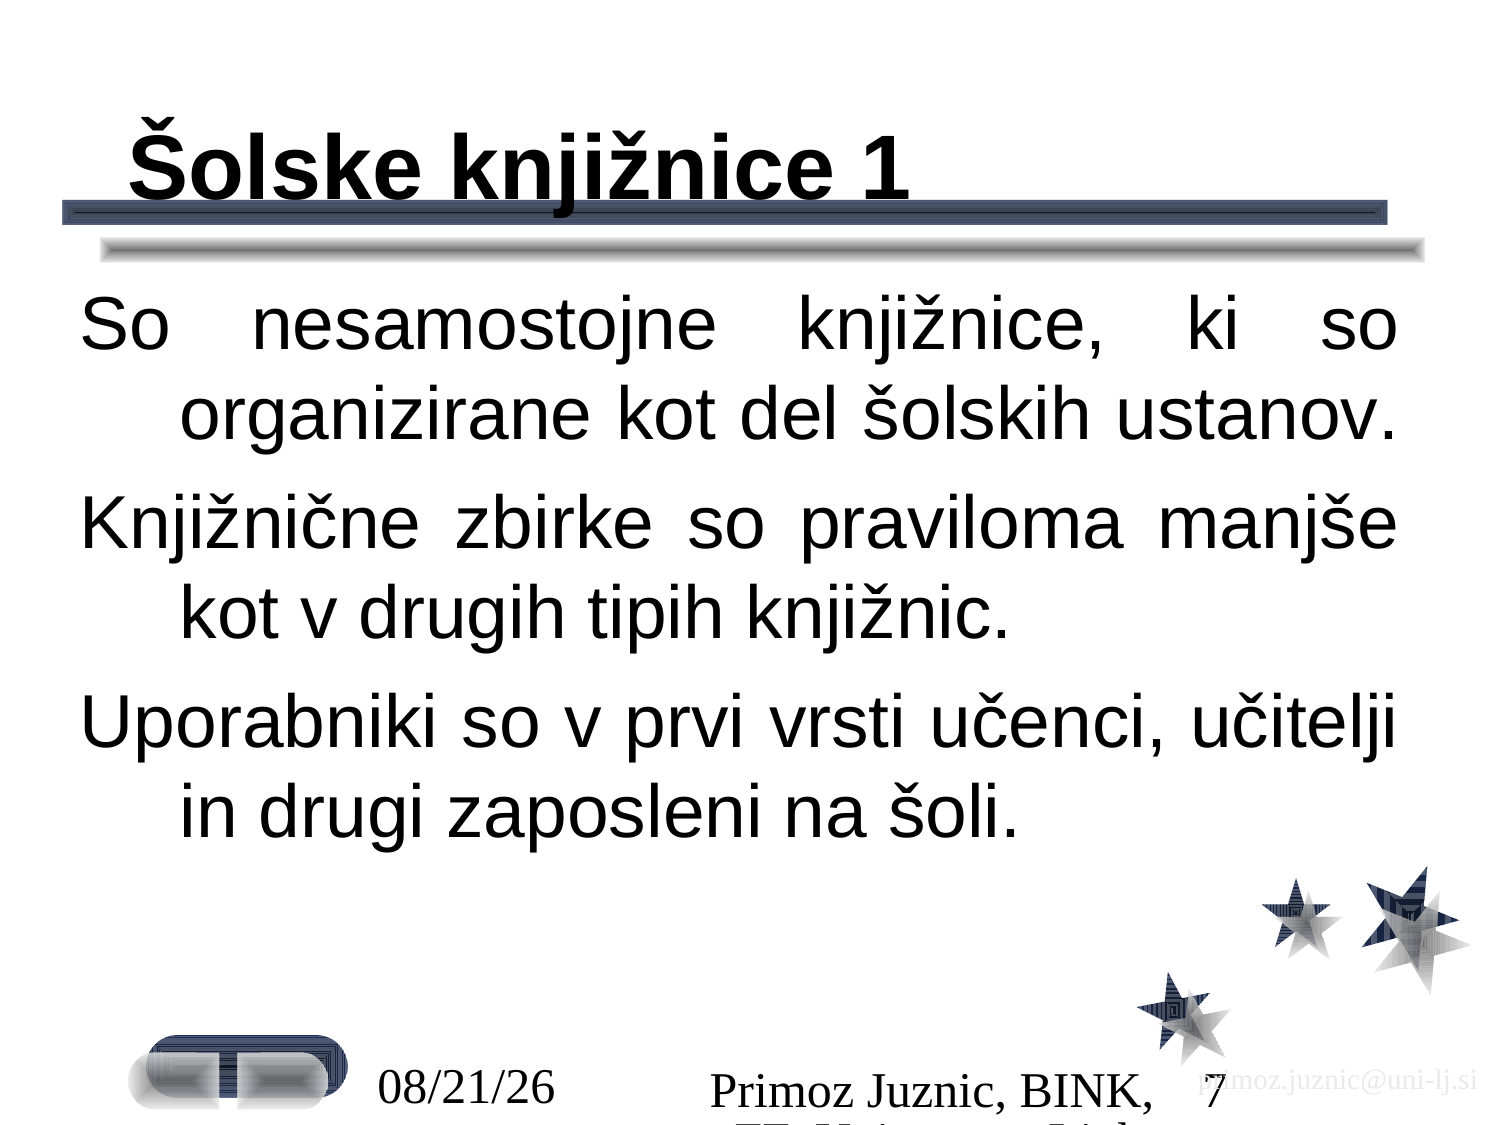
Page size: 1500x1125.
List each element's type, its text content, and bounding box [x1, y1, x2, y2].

title Šolske knjižnice 1 [112, 37, 1388, 225]
text_box So nesamostojne knjižnice, ki so organizirane kot del šolskih ustanov. Knjižnične zbirke so praviloma manjše kot v drugih tipih knjižnic. Uporabniki so v prvi vrsti učenci, učitelji in drugi zaposleni na šoli. [64, 267, 1415, 1077]
